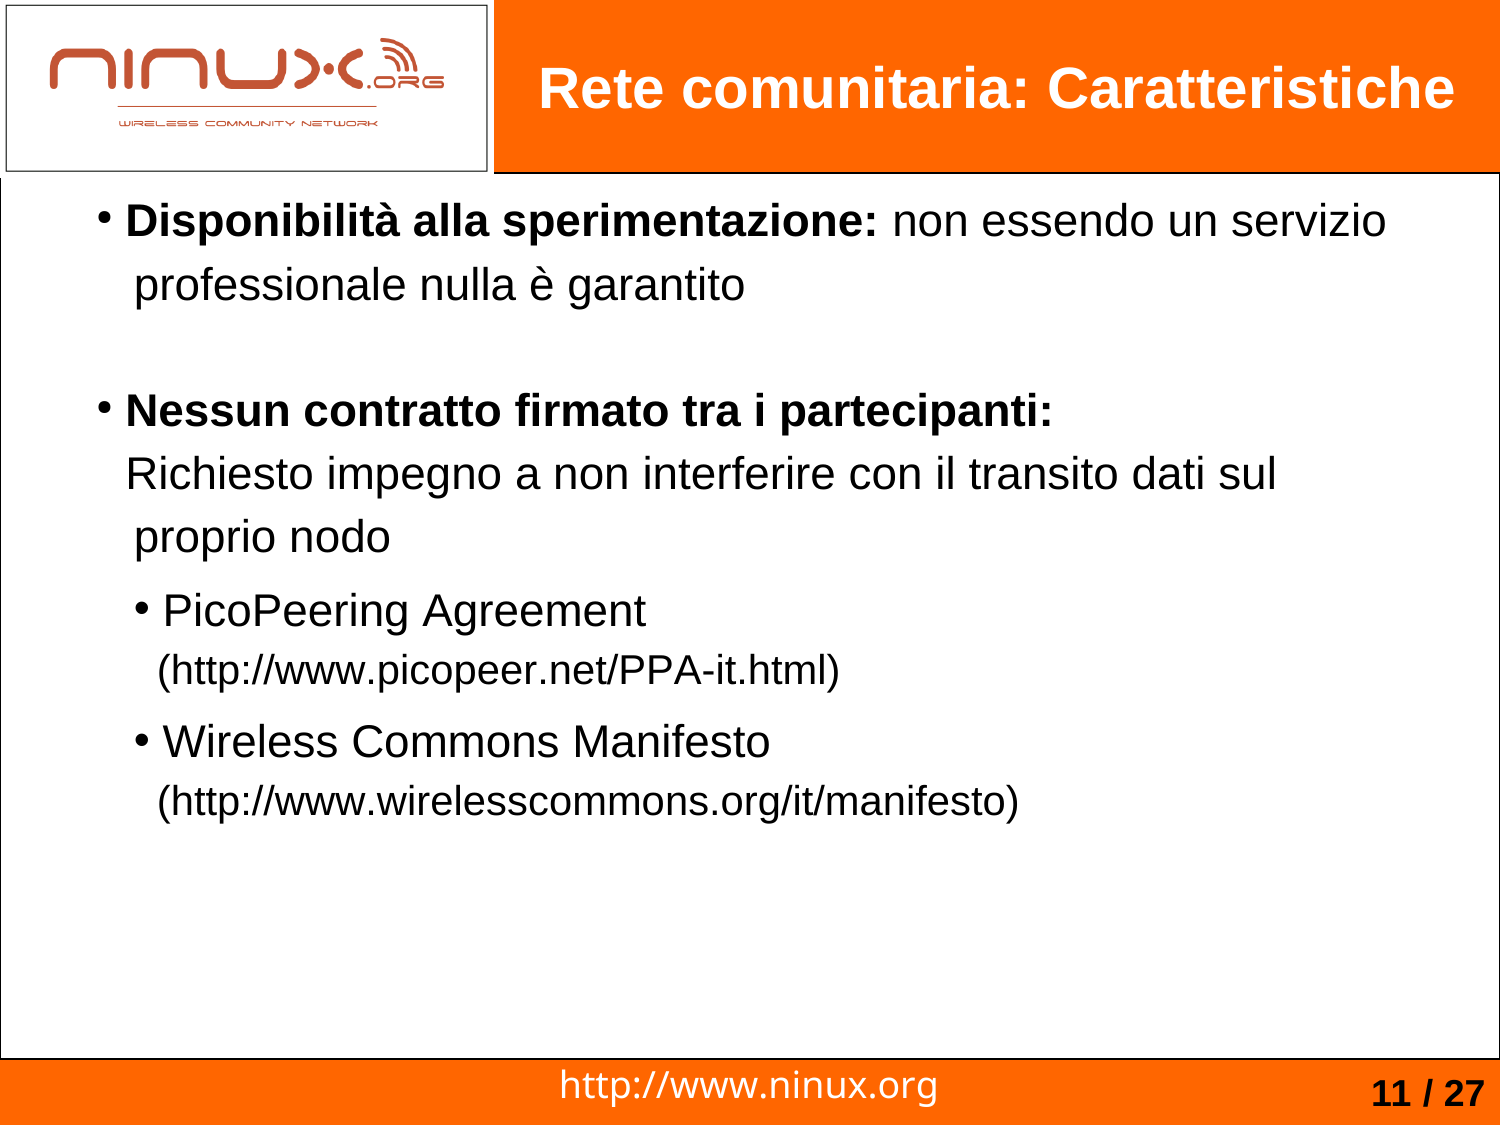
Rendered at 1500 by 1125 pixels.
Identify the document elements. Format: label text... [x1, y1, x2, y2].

text_box Disponibilità alla sperimentazione: non essendo un servizio professionale nulla è garantito Nessun contratto firmato tra i partecipanti: Richiesto impegno a non interferire con il transito dati sul proprio nodo PicoPeering Agreement (http://www.picopeer.net/PPA-it.html) Wireless Commons Manifesto (http://www.wirelesscommons.org/it/manifesto) [59, 182, 1416, 982]
picture [0, 0, 494, 178]
title Rete comunitaria: Caratteristiche [495, 17, 1500, 160]
text_box http://www.ninux.org [0, 1053, 1500, 1125]
text_box <numero> / 27 [1257, 1061, 1500, 1125]
